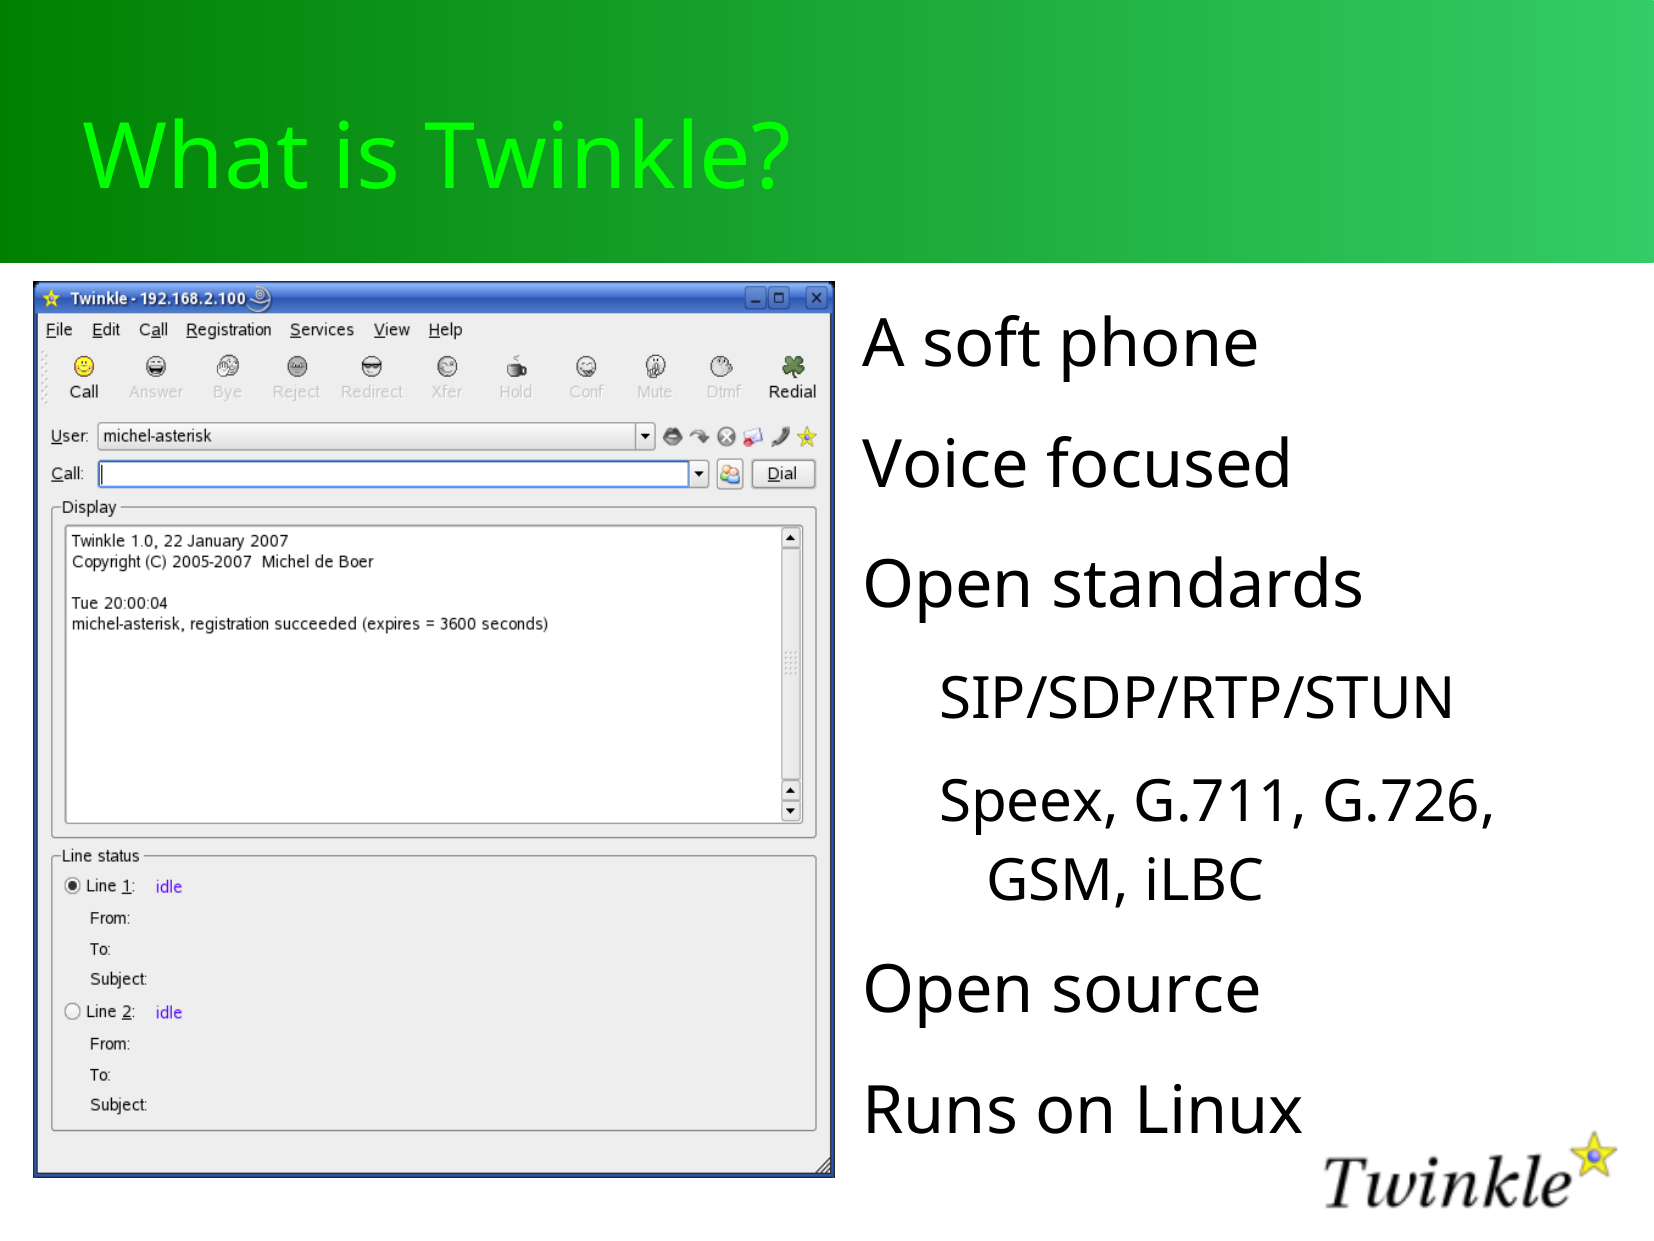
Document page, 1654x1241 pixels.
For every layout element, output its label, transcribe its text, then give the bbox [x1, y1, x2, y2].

list A soft phone Voice focused Open standards SIP/SDP/RTP/STUN Speex, G.711, G.726, GSM, iLBC Open source Runs on Linux [844, 295, 1628, 1102]
picture [1312, 1124, 1626, 1221]
picture [33, 281, 835, 1178]
title What is Twinkle? [82, 56, 1571, 250]
